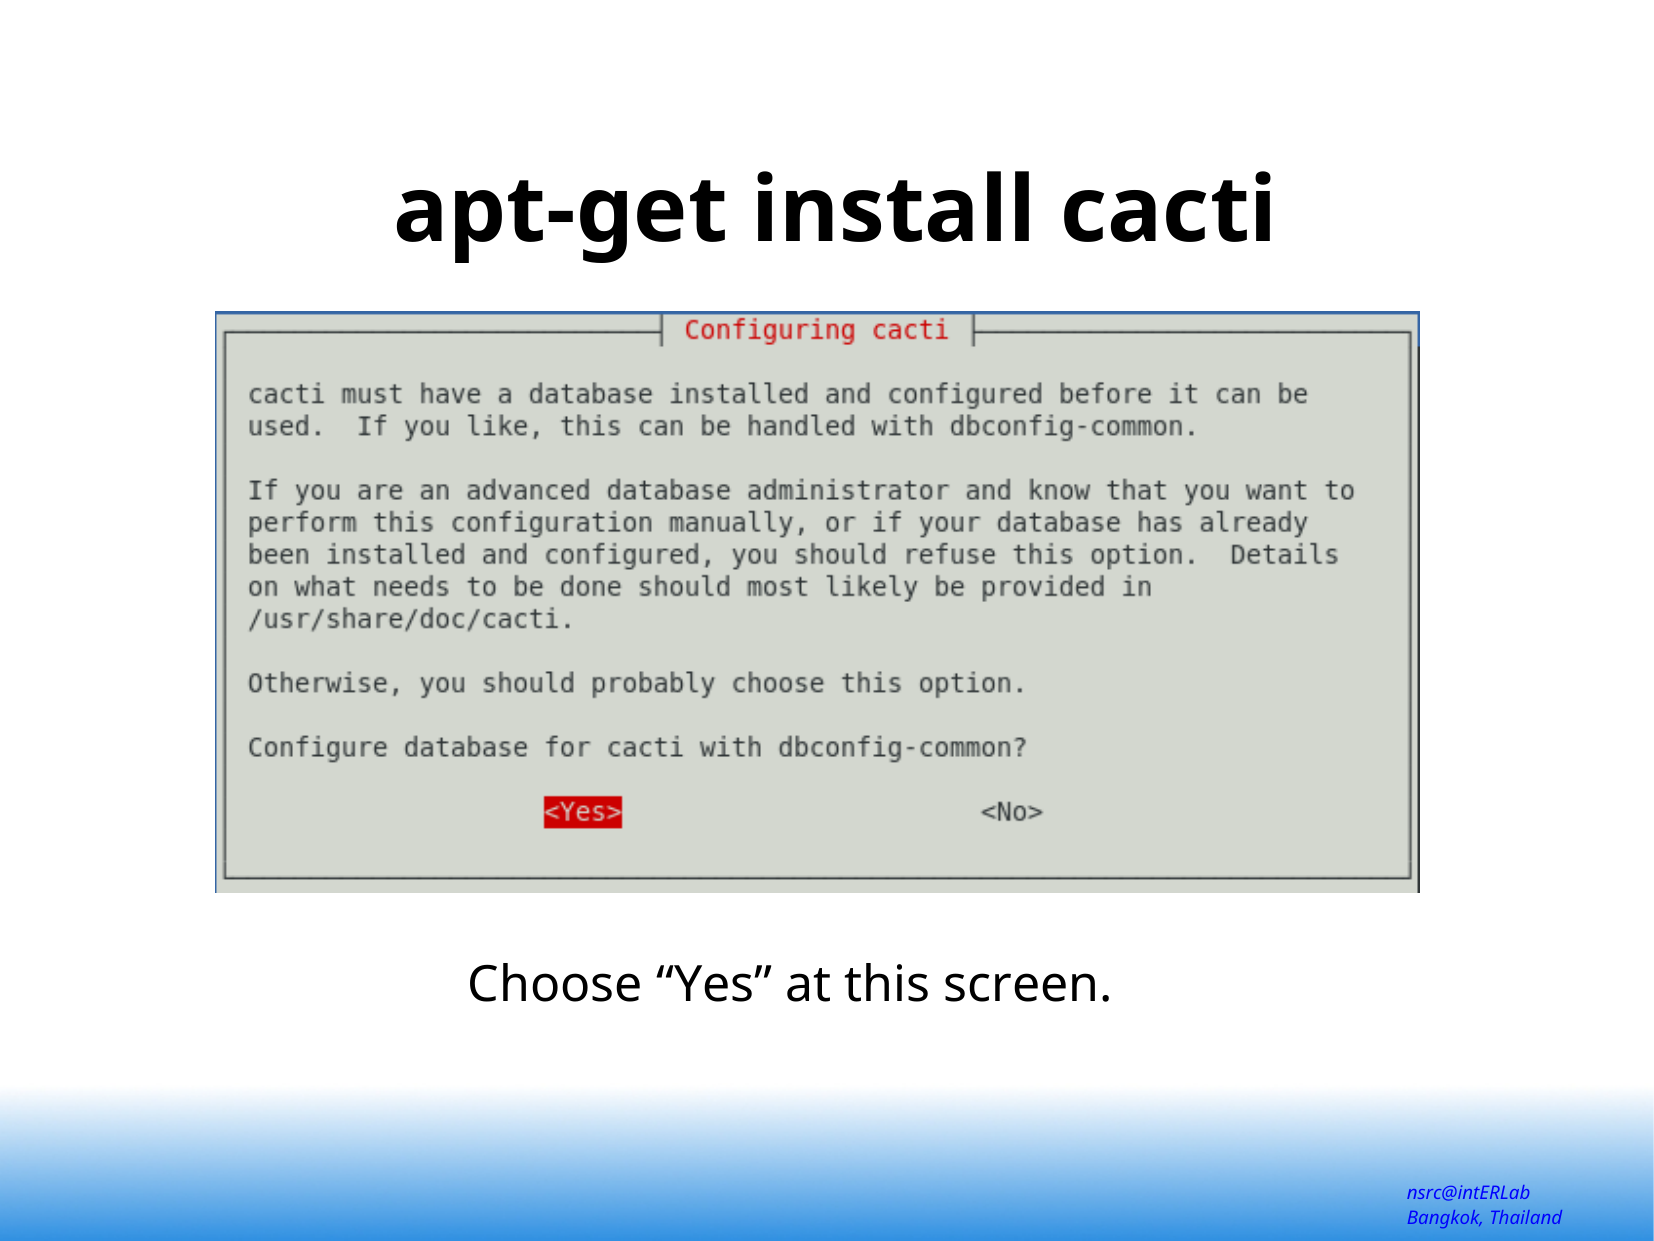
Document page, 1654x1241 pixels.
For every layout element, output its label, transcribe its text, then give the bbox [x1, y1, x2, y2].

title apt-get install cacti [121, 102, 1534, 310]
text_box Choose “Yes” at this screen. [467, 947, 1255, 1009]
picture [0, 1083, 1654, 1241]
picture [215, 311, 1420, 893]
